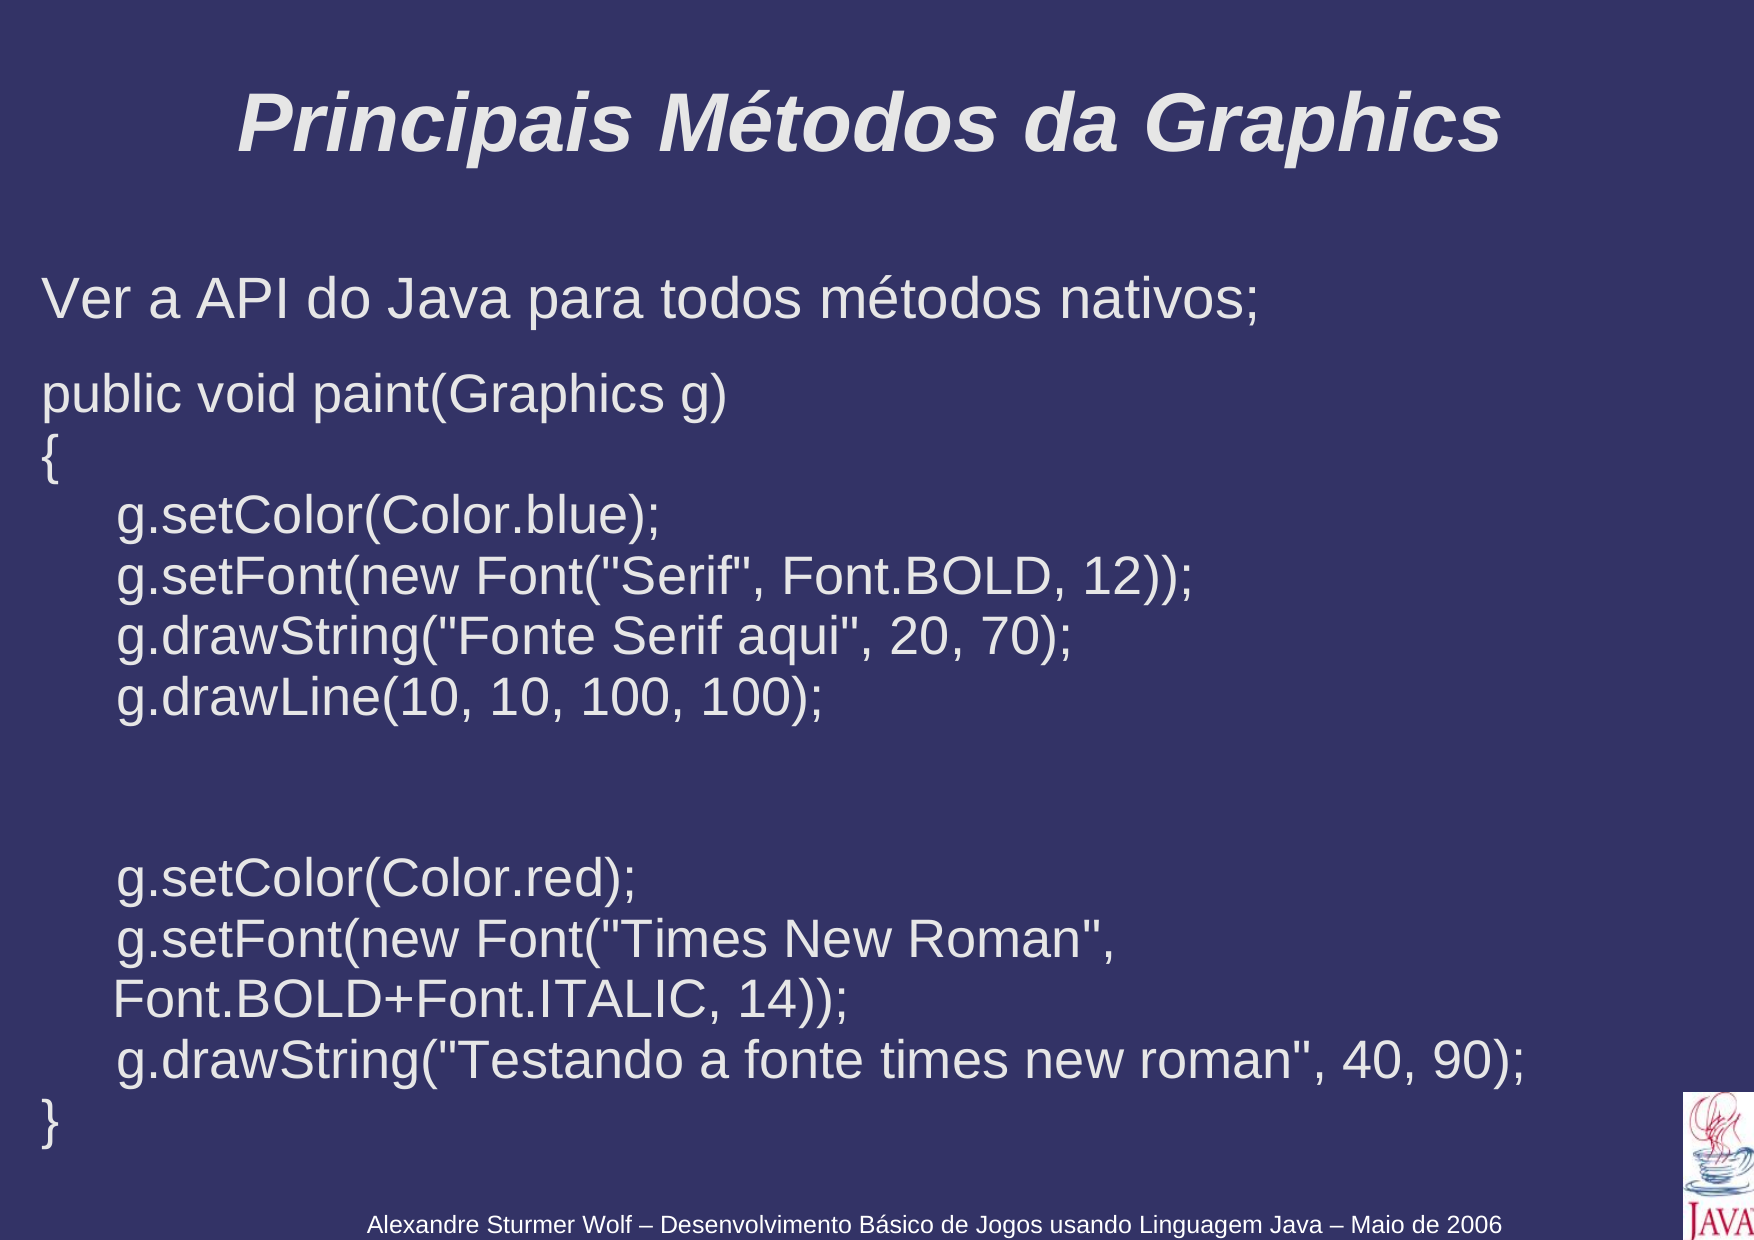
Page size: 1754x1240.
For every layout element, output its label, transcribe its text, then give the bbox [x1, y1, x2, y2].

list Ver a API do Java para todos métodos nativos; public void paint(Graphics g) { g.setColor(Color.blue); g.setFont(new Font("Serif", Font.BOLD, 12)); g.drawString("Fonte Serif aqui", 20, 70); g.drawLine(10, 10, 100, 100); g.setColor(Color.red); g.setFont(new Font("Times New Roman", Font.BOLD+Font.ITALIC, 14)); g.drawString("Testando a fonte times new roman", 40, 90); } [29, 265, 1713, 1182]
picture [1683, 1092, 1754, 1240]
title Principais Métodos da Graphics [29, 19, 1713, 227]
